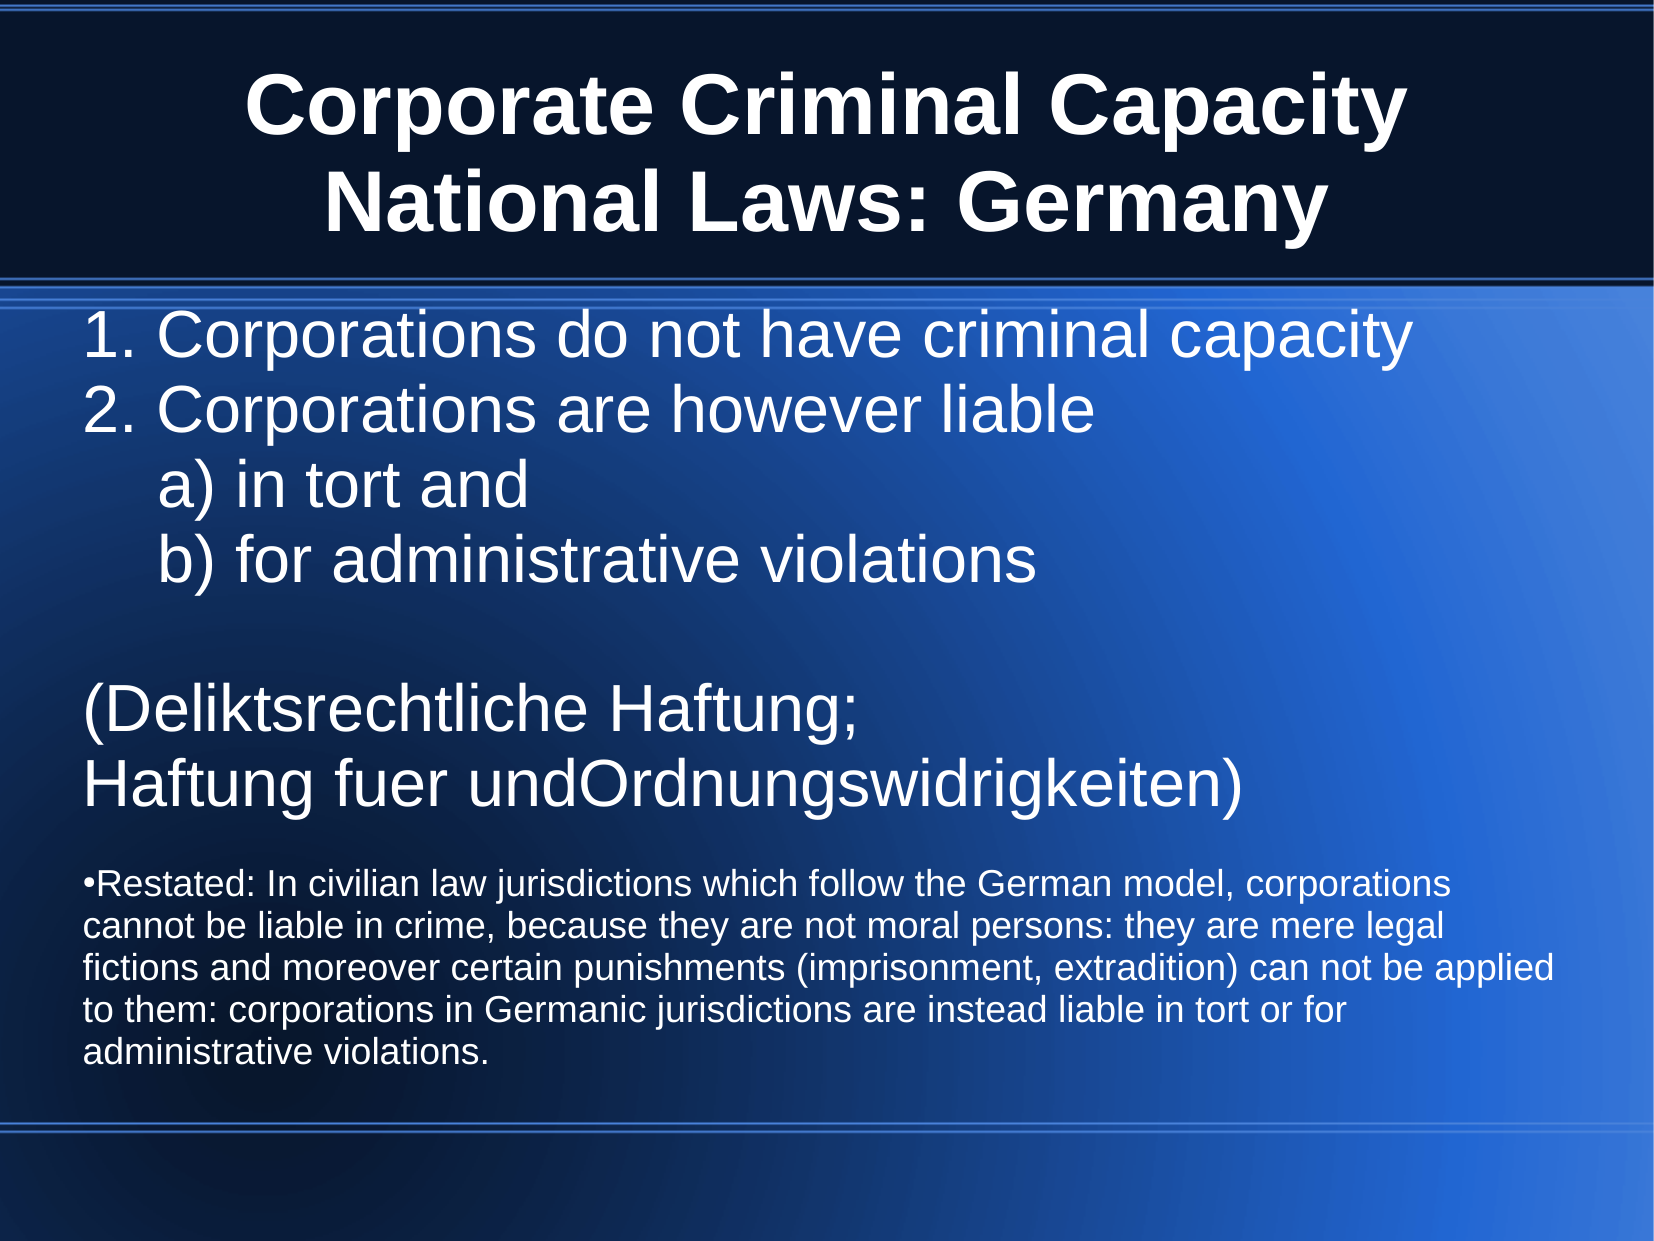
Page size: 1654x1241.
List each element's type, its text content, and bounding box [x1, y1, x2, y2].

subtitle 1. Corporations do not have criminal capacity 2. Corporations are however liable a) in tort and b) for administrative violations (Deliktsrechtliche Haftung; Haftung fuer undOrdnungswidrigkeiten) Restated: In civilian law jurisdictions which follow the German model, corporations cannot be liable in crime, because they are not moral persons: they are mere legal fictions and moreover certain punishments (imprisonment, extradition) can not be applied to them: corporations in Germanic jurisdictions are instead liable in tort or for administrative violations. [82, 297, 1571, 1115]
title Corporate Criminal Capacity National Laws: Germany [82, 49, 1571, 257]
picture [0, 0, 1654, 1241]
